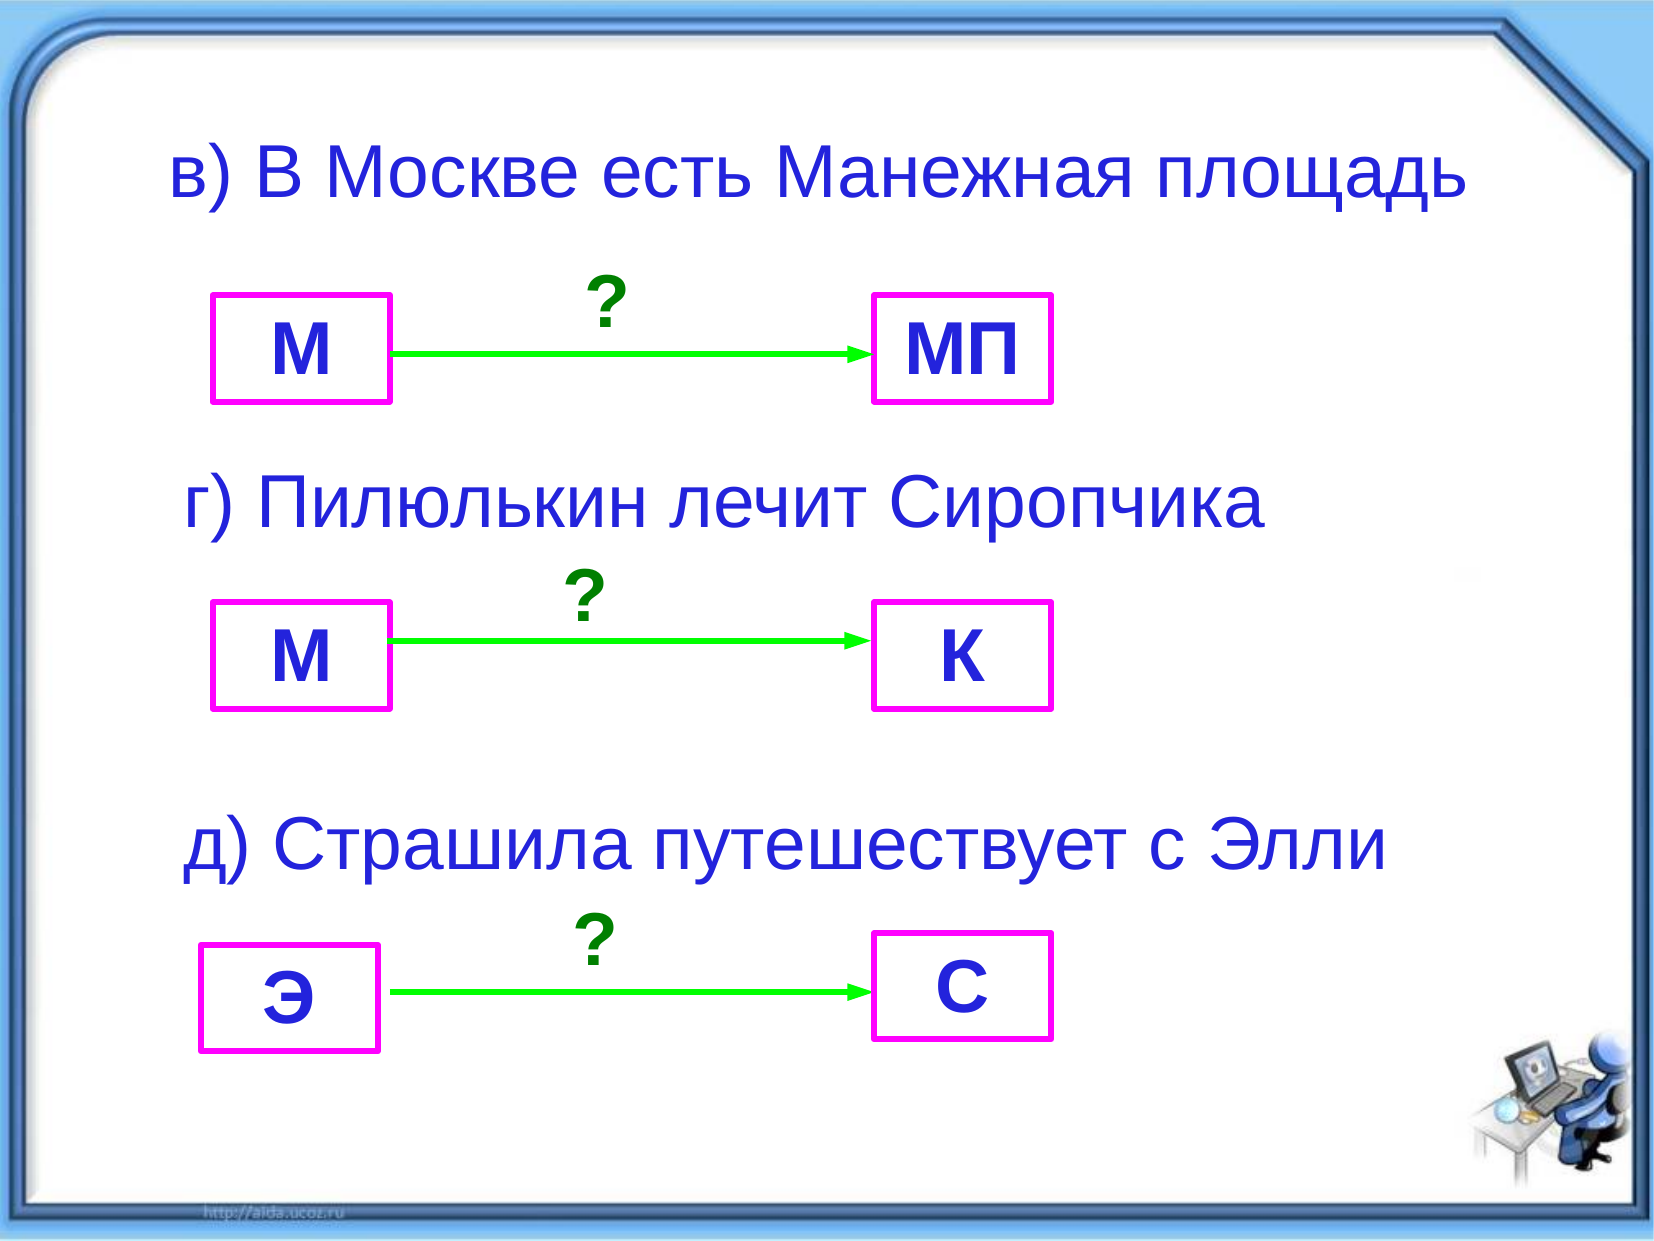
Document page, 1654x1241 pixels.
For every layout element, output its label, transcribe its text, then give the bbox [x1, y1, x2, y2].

text_box С [874, 933, 1052, 1040]
text_box ? [544, 644, 626, 649]
text_box в) В Москве есть Манежная площадь [115, 119, 1489, 225]
text_box ? [555, 887, 637, 993]
picture [0, 0, 1654, 1241]
text_box ? [566, 249, 649, 355]
text_box д) Страшила путешествует с Элли [129, 791, 1407, 897]
text_box Э [200, 944, 378, 1052]
text_box ? [544, 543, 626, 638]
text_box г) Пилюлькин лечит Сиропчика [129, 448, 1285, 554]
text_box К [874, 602, 1052, 709]
text_box МП [874, 295, 1052, 402]
text_box М [212, 602, 390, 709]
text_box М [212, 295, 390, 402]
